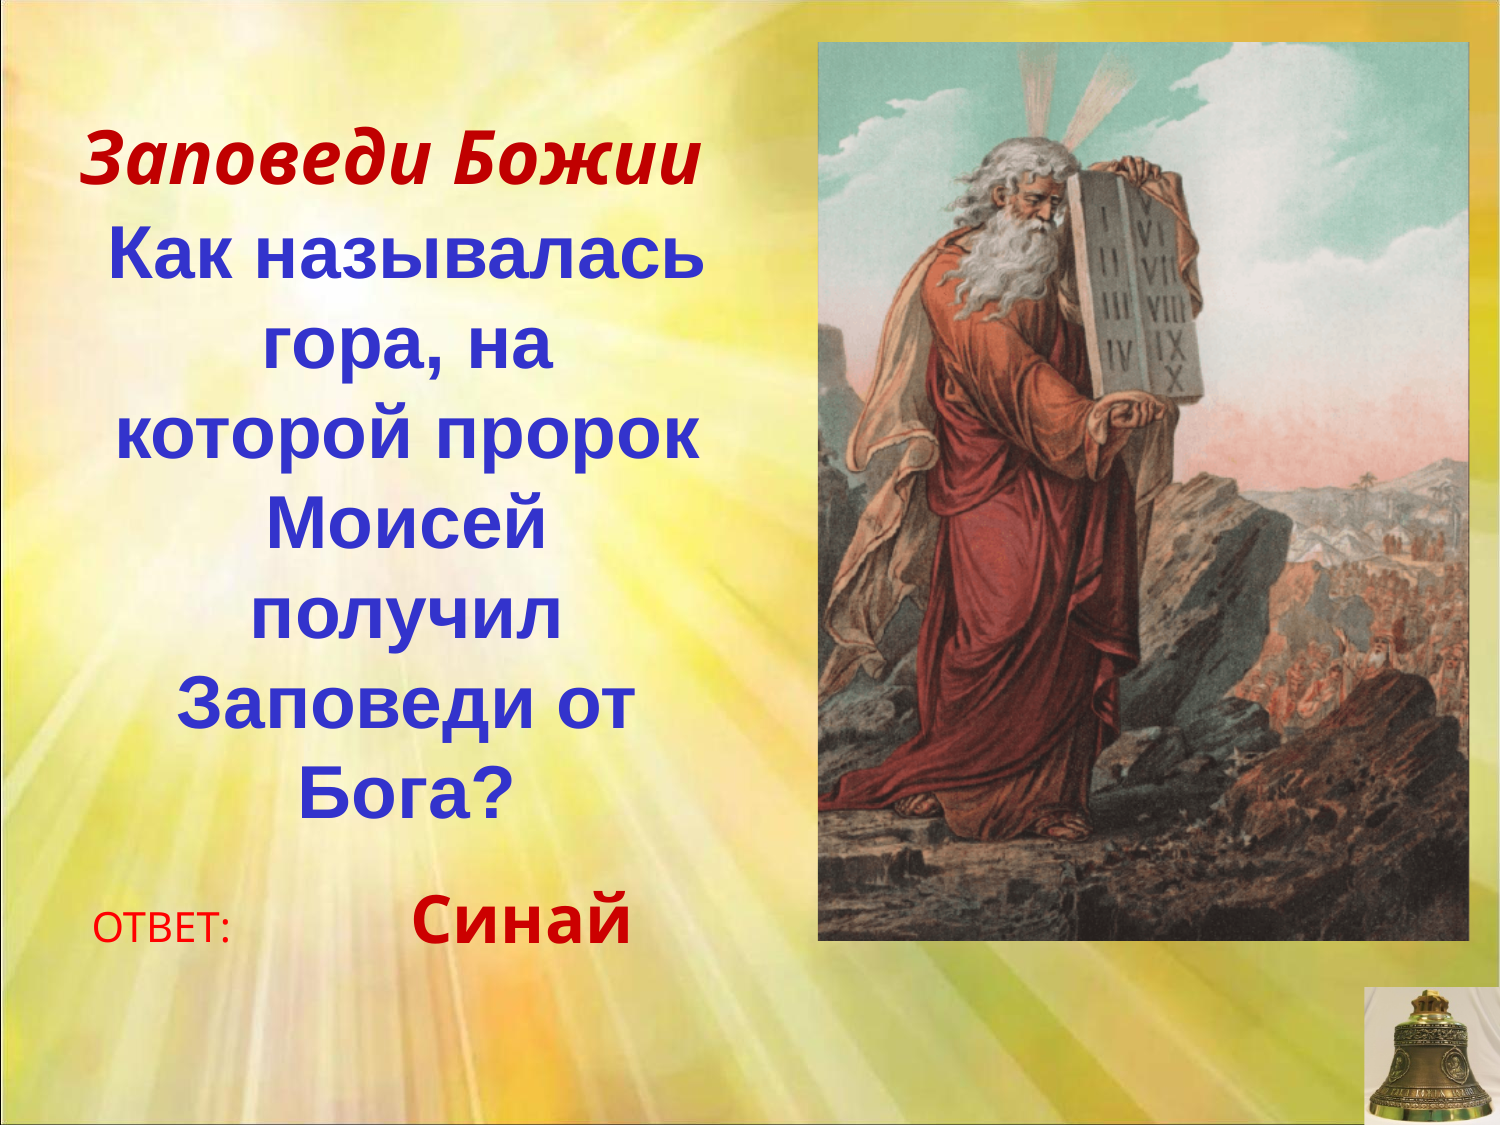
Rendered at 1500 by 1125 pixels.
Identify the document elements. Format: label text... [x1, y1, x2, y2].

text_box Как называлась гора, на которой пророк Моисей получил Заповеди от Бога? [88, 207, 726, 842]
text_box Заповеди Божии [64, 101, 727, 207]
picture [0, 0, 1500, 1125]
text_box Синай [395, 869, 963, 965]
text_box ОТВЕТ: [76, 893, 313, 959]
